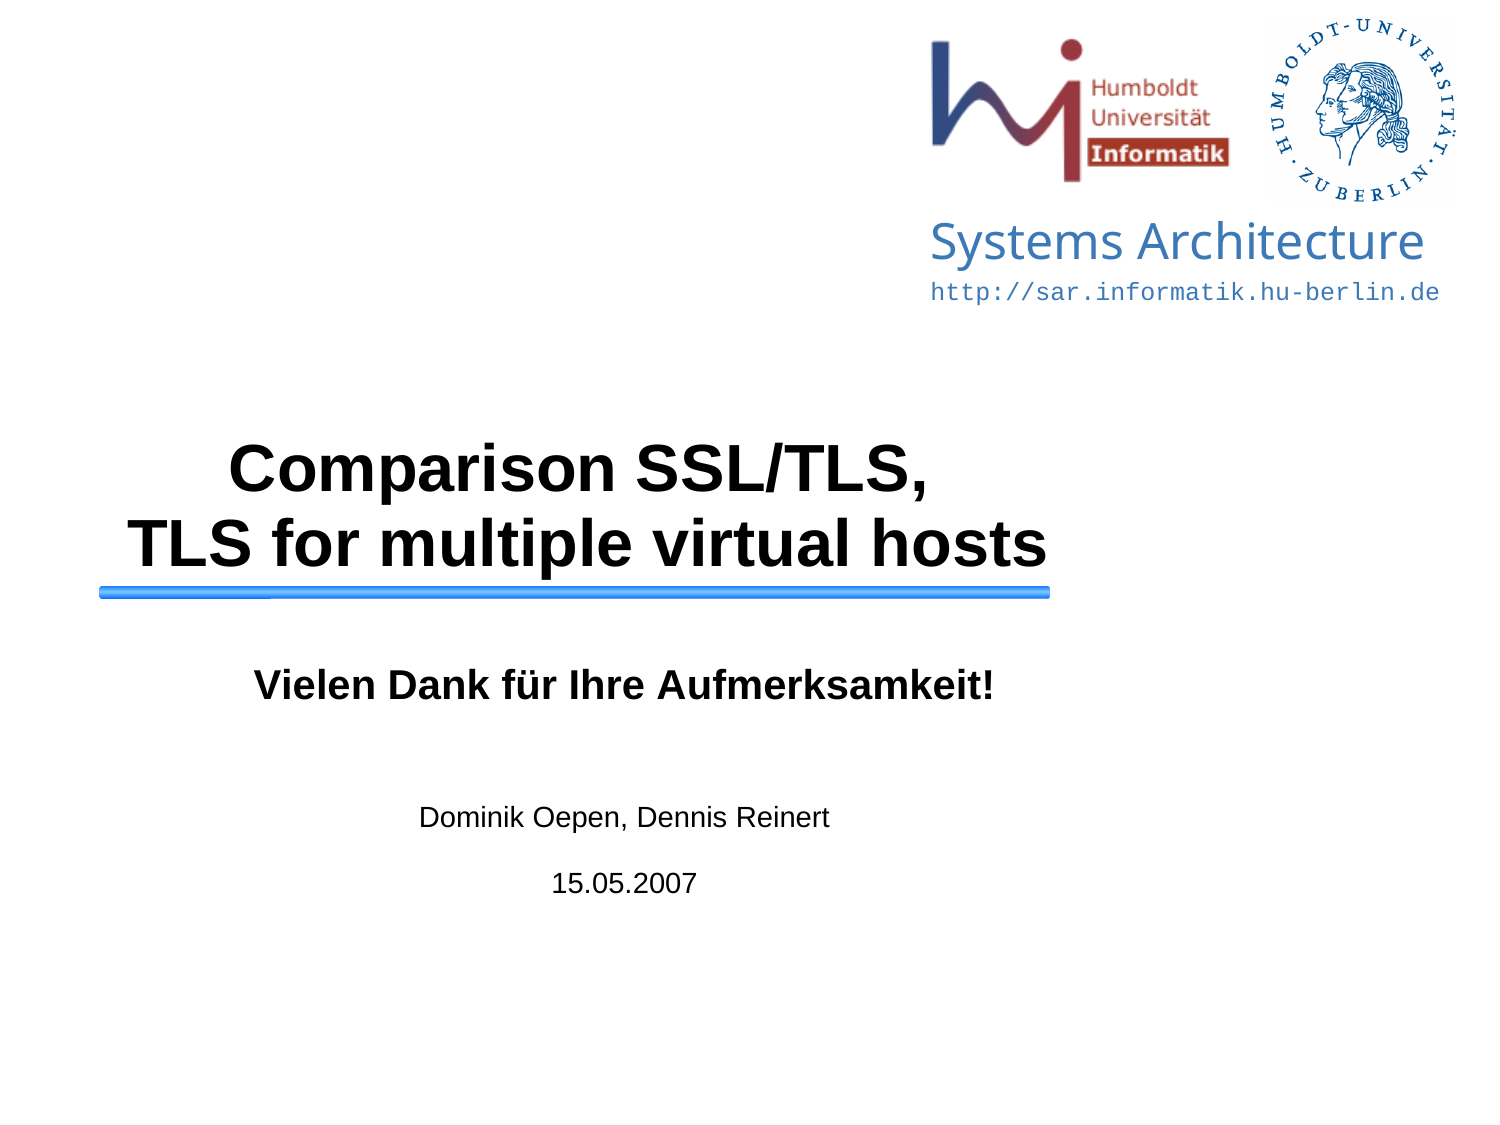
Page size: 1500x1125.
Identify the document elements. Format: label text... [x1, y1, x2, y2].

title Comparison SSL/TLS, TLS for multiple virtual hosts [112, 385, 1128, 627]
picture [922, 30, 1235, 187]
text_box Vielen Dank für Ihre Aufmerksamkeit! Dominik Oepen, Dennis Reinert 15.05.2007 [99, 654, 1150, 942]
picture [1269, 18, 1456, 202]
